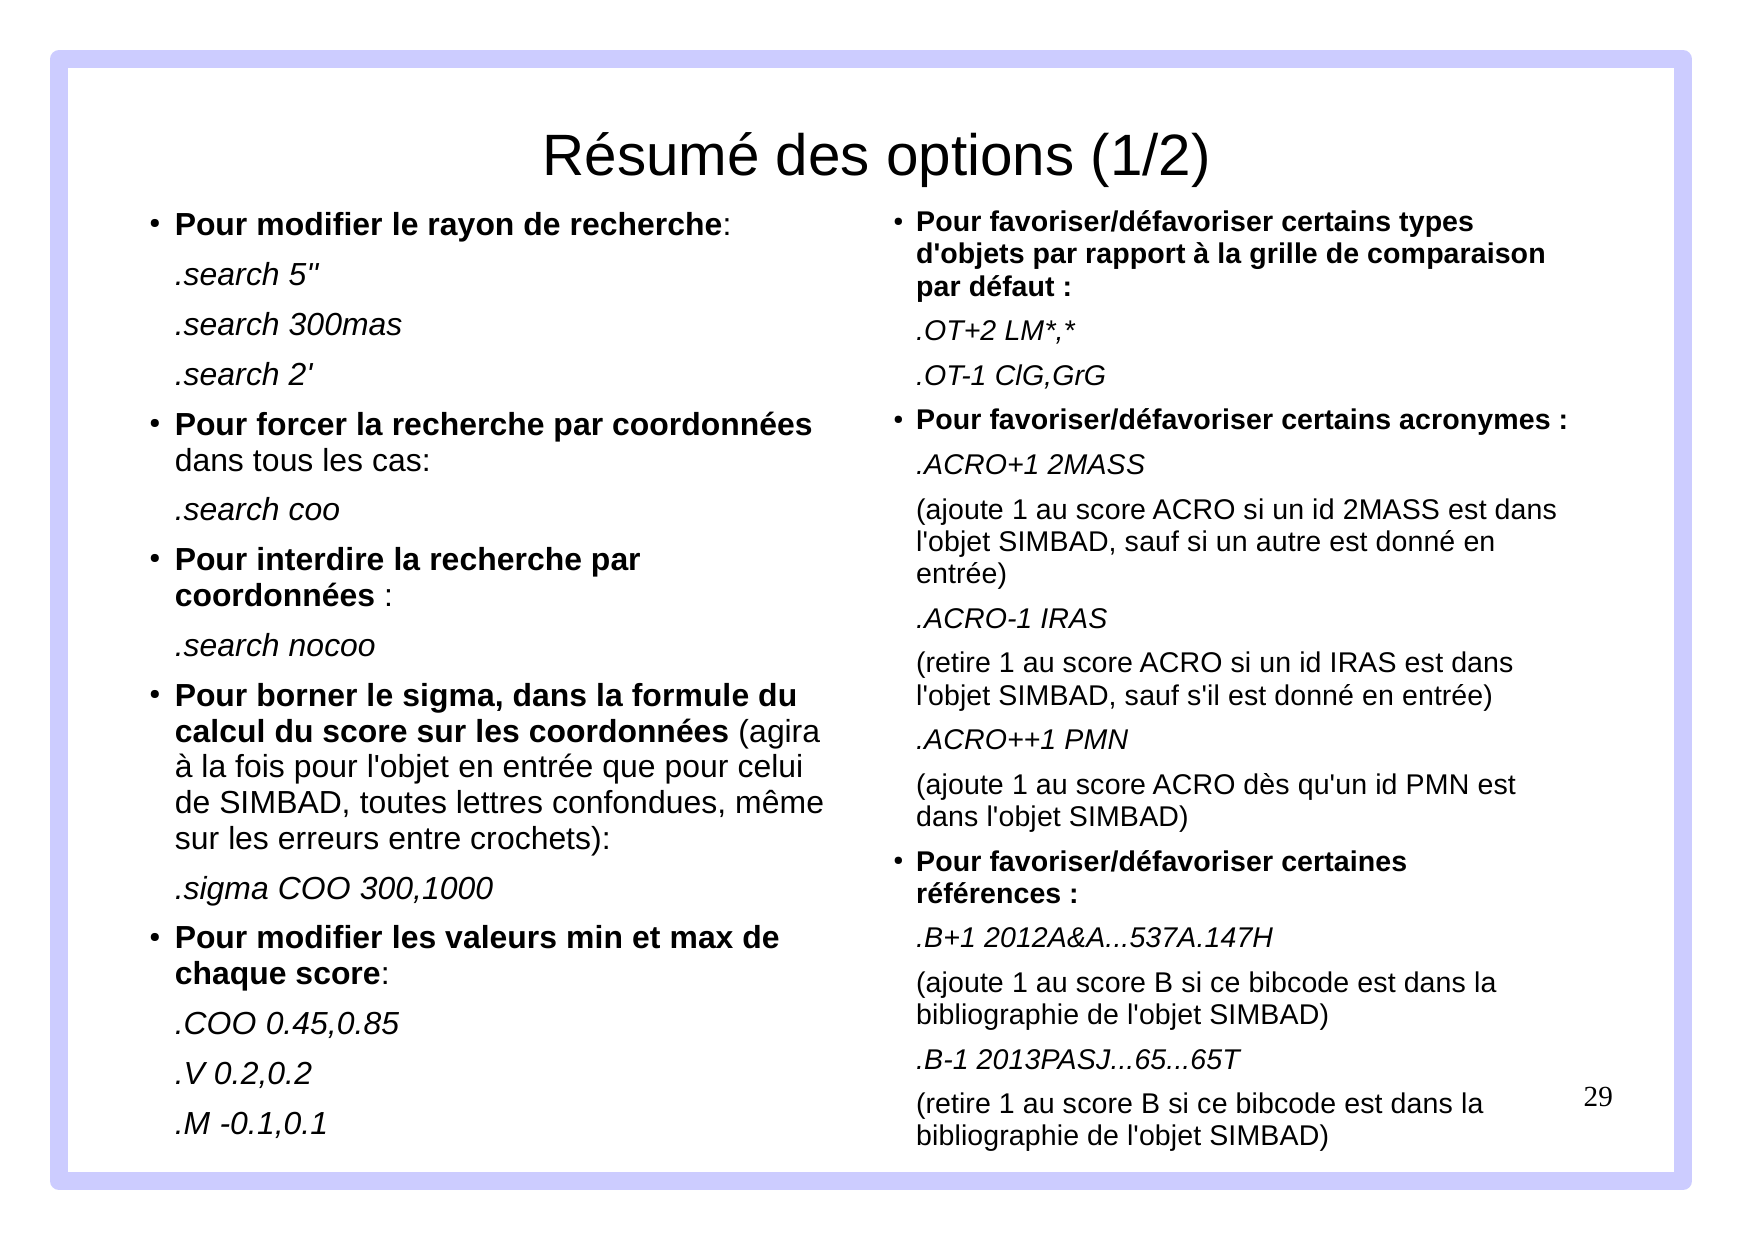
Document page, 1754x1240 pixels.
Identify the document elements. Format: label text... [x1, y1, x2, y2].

list Pour modifier le rayon de recherche: .search 5'' .search 300mas .search 2' Pour forcer la recherche par coordonnées dans tous les cas: .search coo Pour interdire la recherche par coordonnées : .search nocoo Pour borner le sigma, dans la formule du calcul du score sur les coordonnées (agira à la fois pour l'objet en entrée que pour celui de SIMBAD, toutes lettres confondues, même sur les erreurs entre crochets): .sigma COO 300,1000 Pour modifier les valeurs min et max de chaque score: .COO 0.45,0.85 .V 0.2,0.2 .M -0.1,0.1 [140, 206, 827, 1182]
title Résumé des options (1/2) [140, 103, 1614, 207]
list Pour favoriser/défavoriser certains types d'objets par rapport à la grille de comparaison par défaut : .OT+2 LM*,* .OT-1 ClG,GrG Pour favoriser/défavoriser certains acronymes : .ACRO+1 2MASS (ajoute 1 au score ACRO si un id 2MASS est dans l'objet SIMBAD, sauf si un autre est donné en entrée) .ACRO-1 IRAS (retire 1 au score ACRO si un id IRAS est dans l'objet SIMBAD, sauf s'il est donné en entrée) .ACRO++1 PMN (ajoute 1 au score ACRO dès qu'un id PMN est dans l'objet SIMBAD) Pour favoriser/défavoriser certaines références : .B+1 2012A&A...537A.147H (ajoute 1 au score B si ce bibcode est dans la bibliographie de l'objet SIMBAD) .B-1 2013PASJ...65...65T (retire 1 au score B si ce bibcode est dans la bibliographie de l'objet SIMBAD) [885, 205, 1572, 1181]
